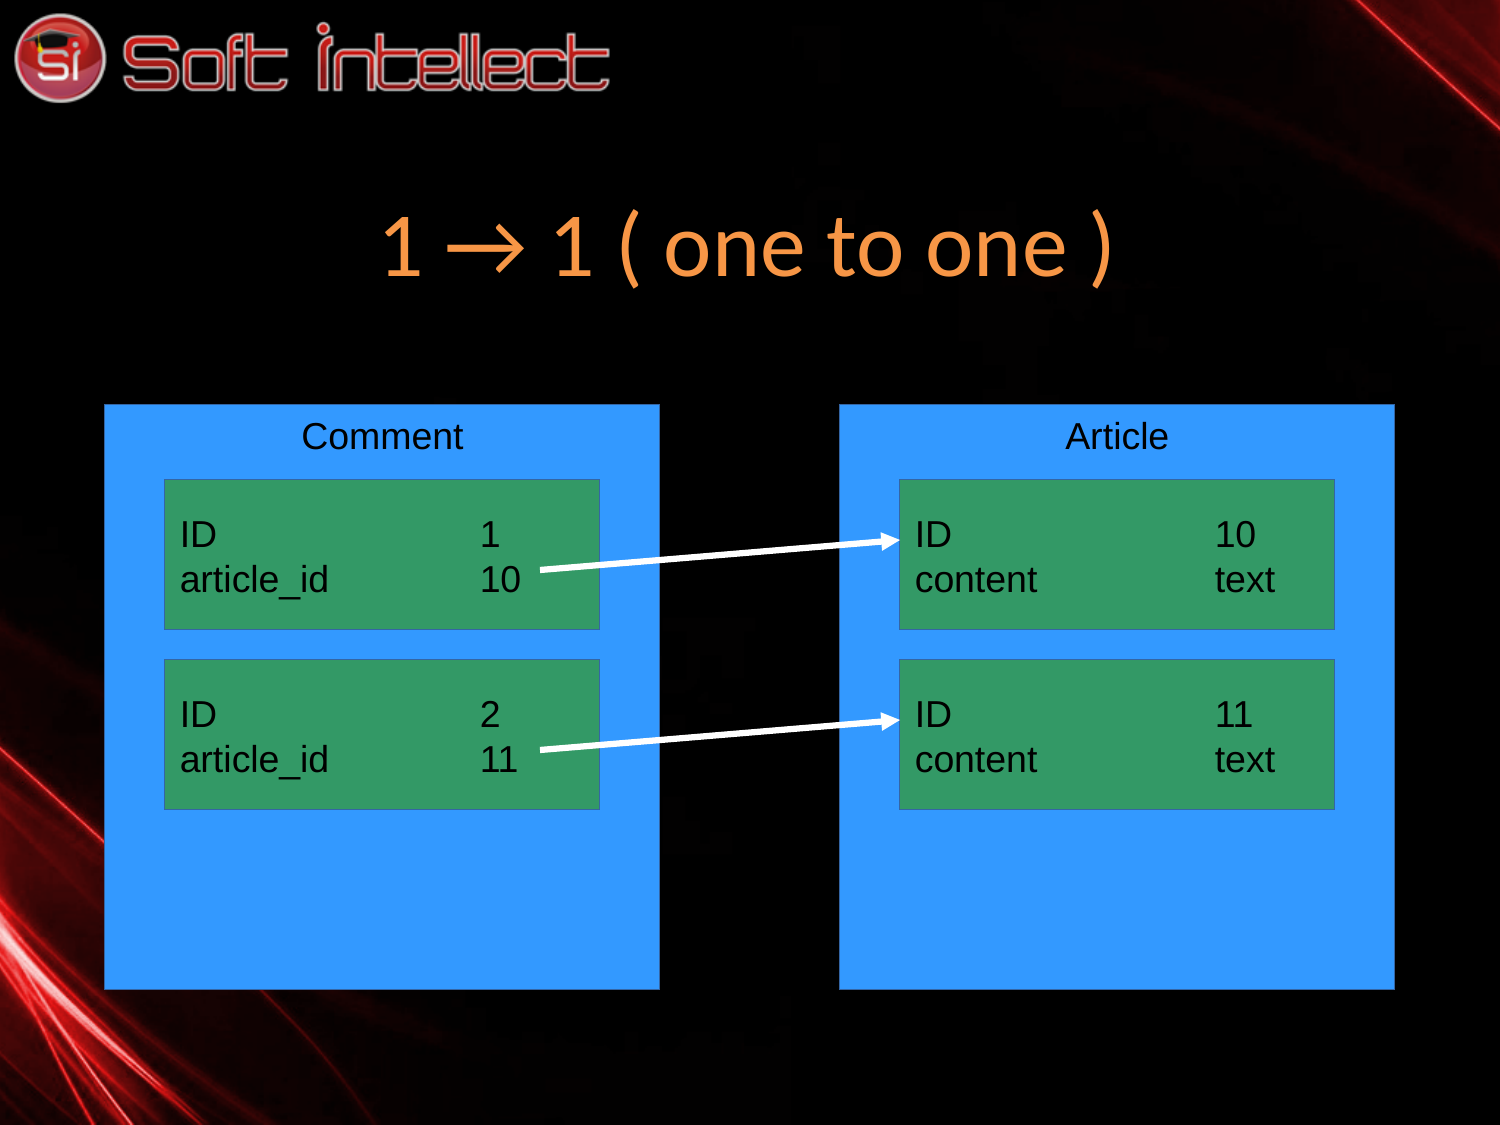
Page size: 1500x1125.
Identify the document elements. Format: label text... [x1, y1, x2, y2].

text_box Article [839, 404, 1395, 990]
text_box ID 11 content text [899, 659, 1335, 810]
text_box Comment [104, 404, 660, 990]
text_box ID 2 article_id 11 [164, 659, 600, 810]
text_box ID 1 article_id 10 [164, 479, 600, 630]
picture [0, 0, 1500, 1125]
text_box 1 → 1 ( one to one ) [120, 119, 1395, 360]
text_box ID 10 content text [899, 479, 1335, 630]
